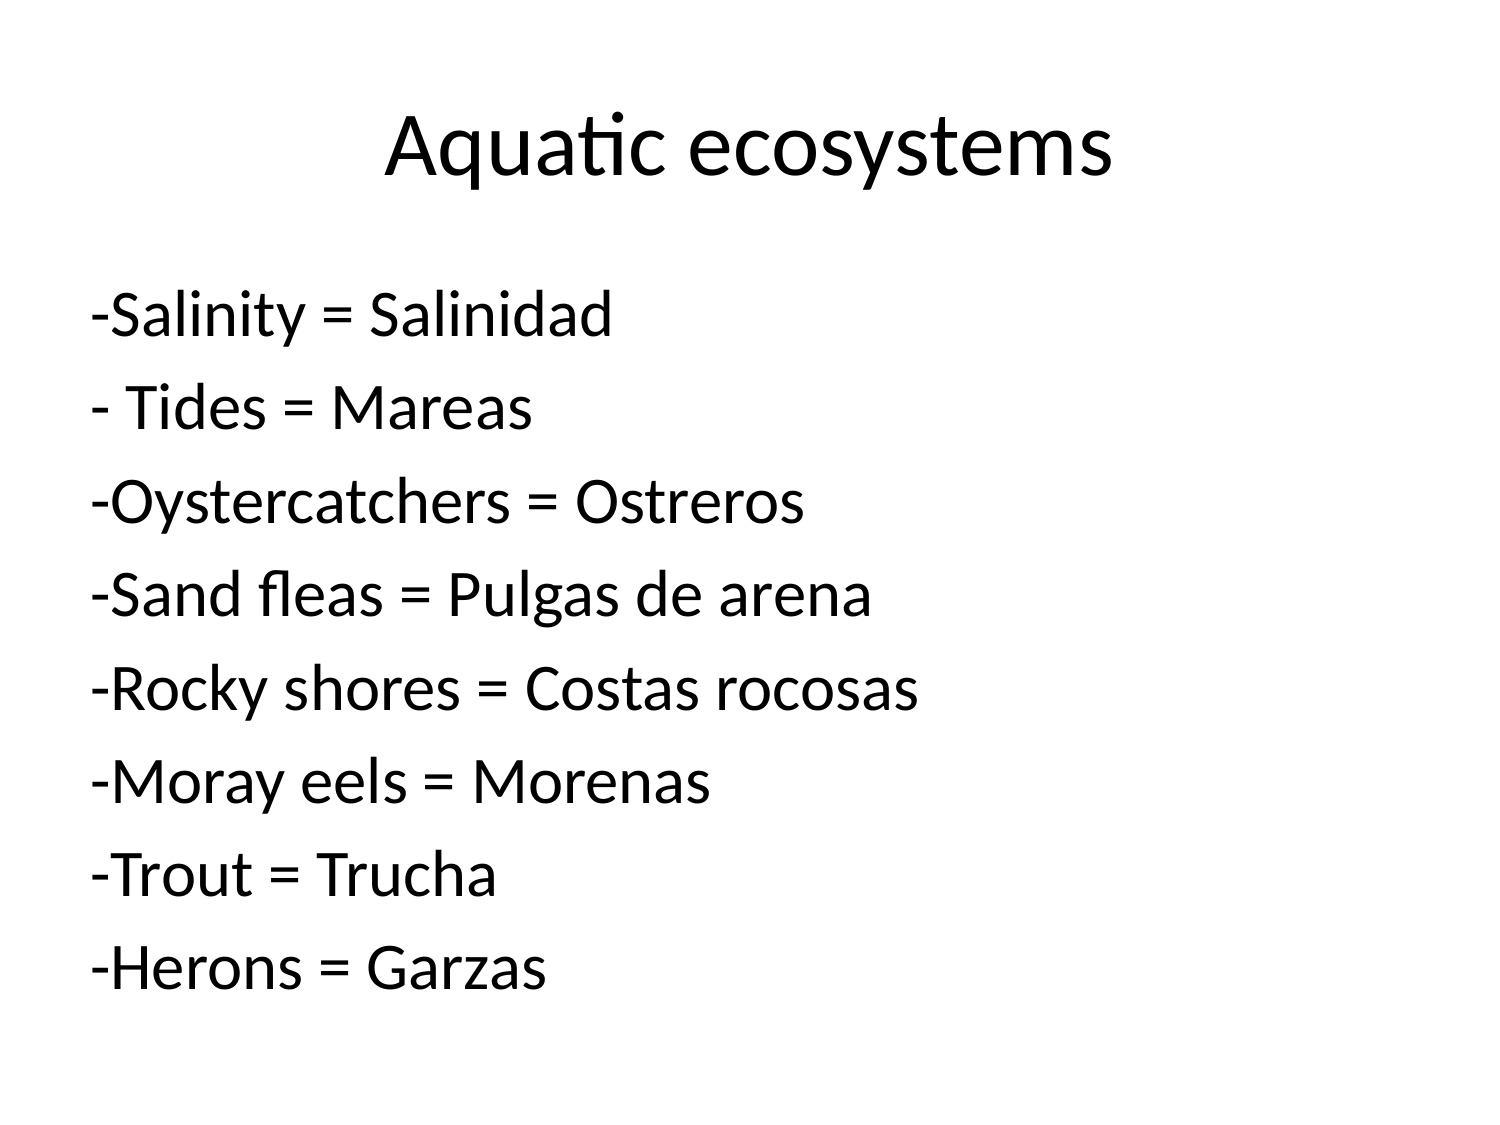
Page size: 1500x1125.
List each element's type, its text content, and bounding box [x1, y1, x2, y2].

title Aquatic ecosystems [75, 45, 1425, 233]
list -Salinity = Salinidad - Tides = Mareas -Oystercatchers = Ostreros -Sand fleas = Pulgas de arena -Rocky shores = Costas rocosas -Moray eels = Morenas -Trout = Trucha -Herons = Garzas [75, 262, 1425, 1088]
